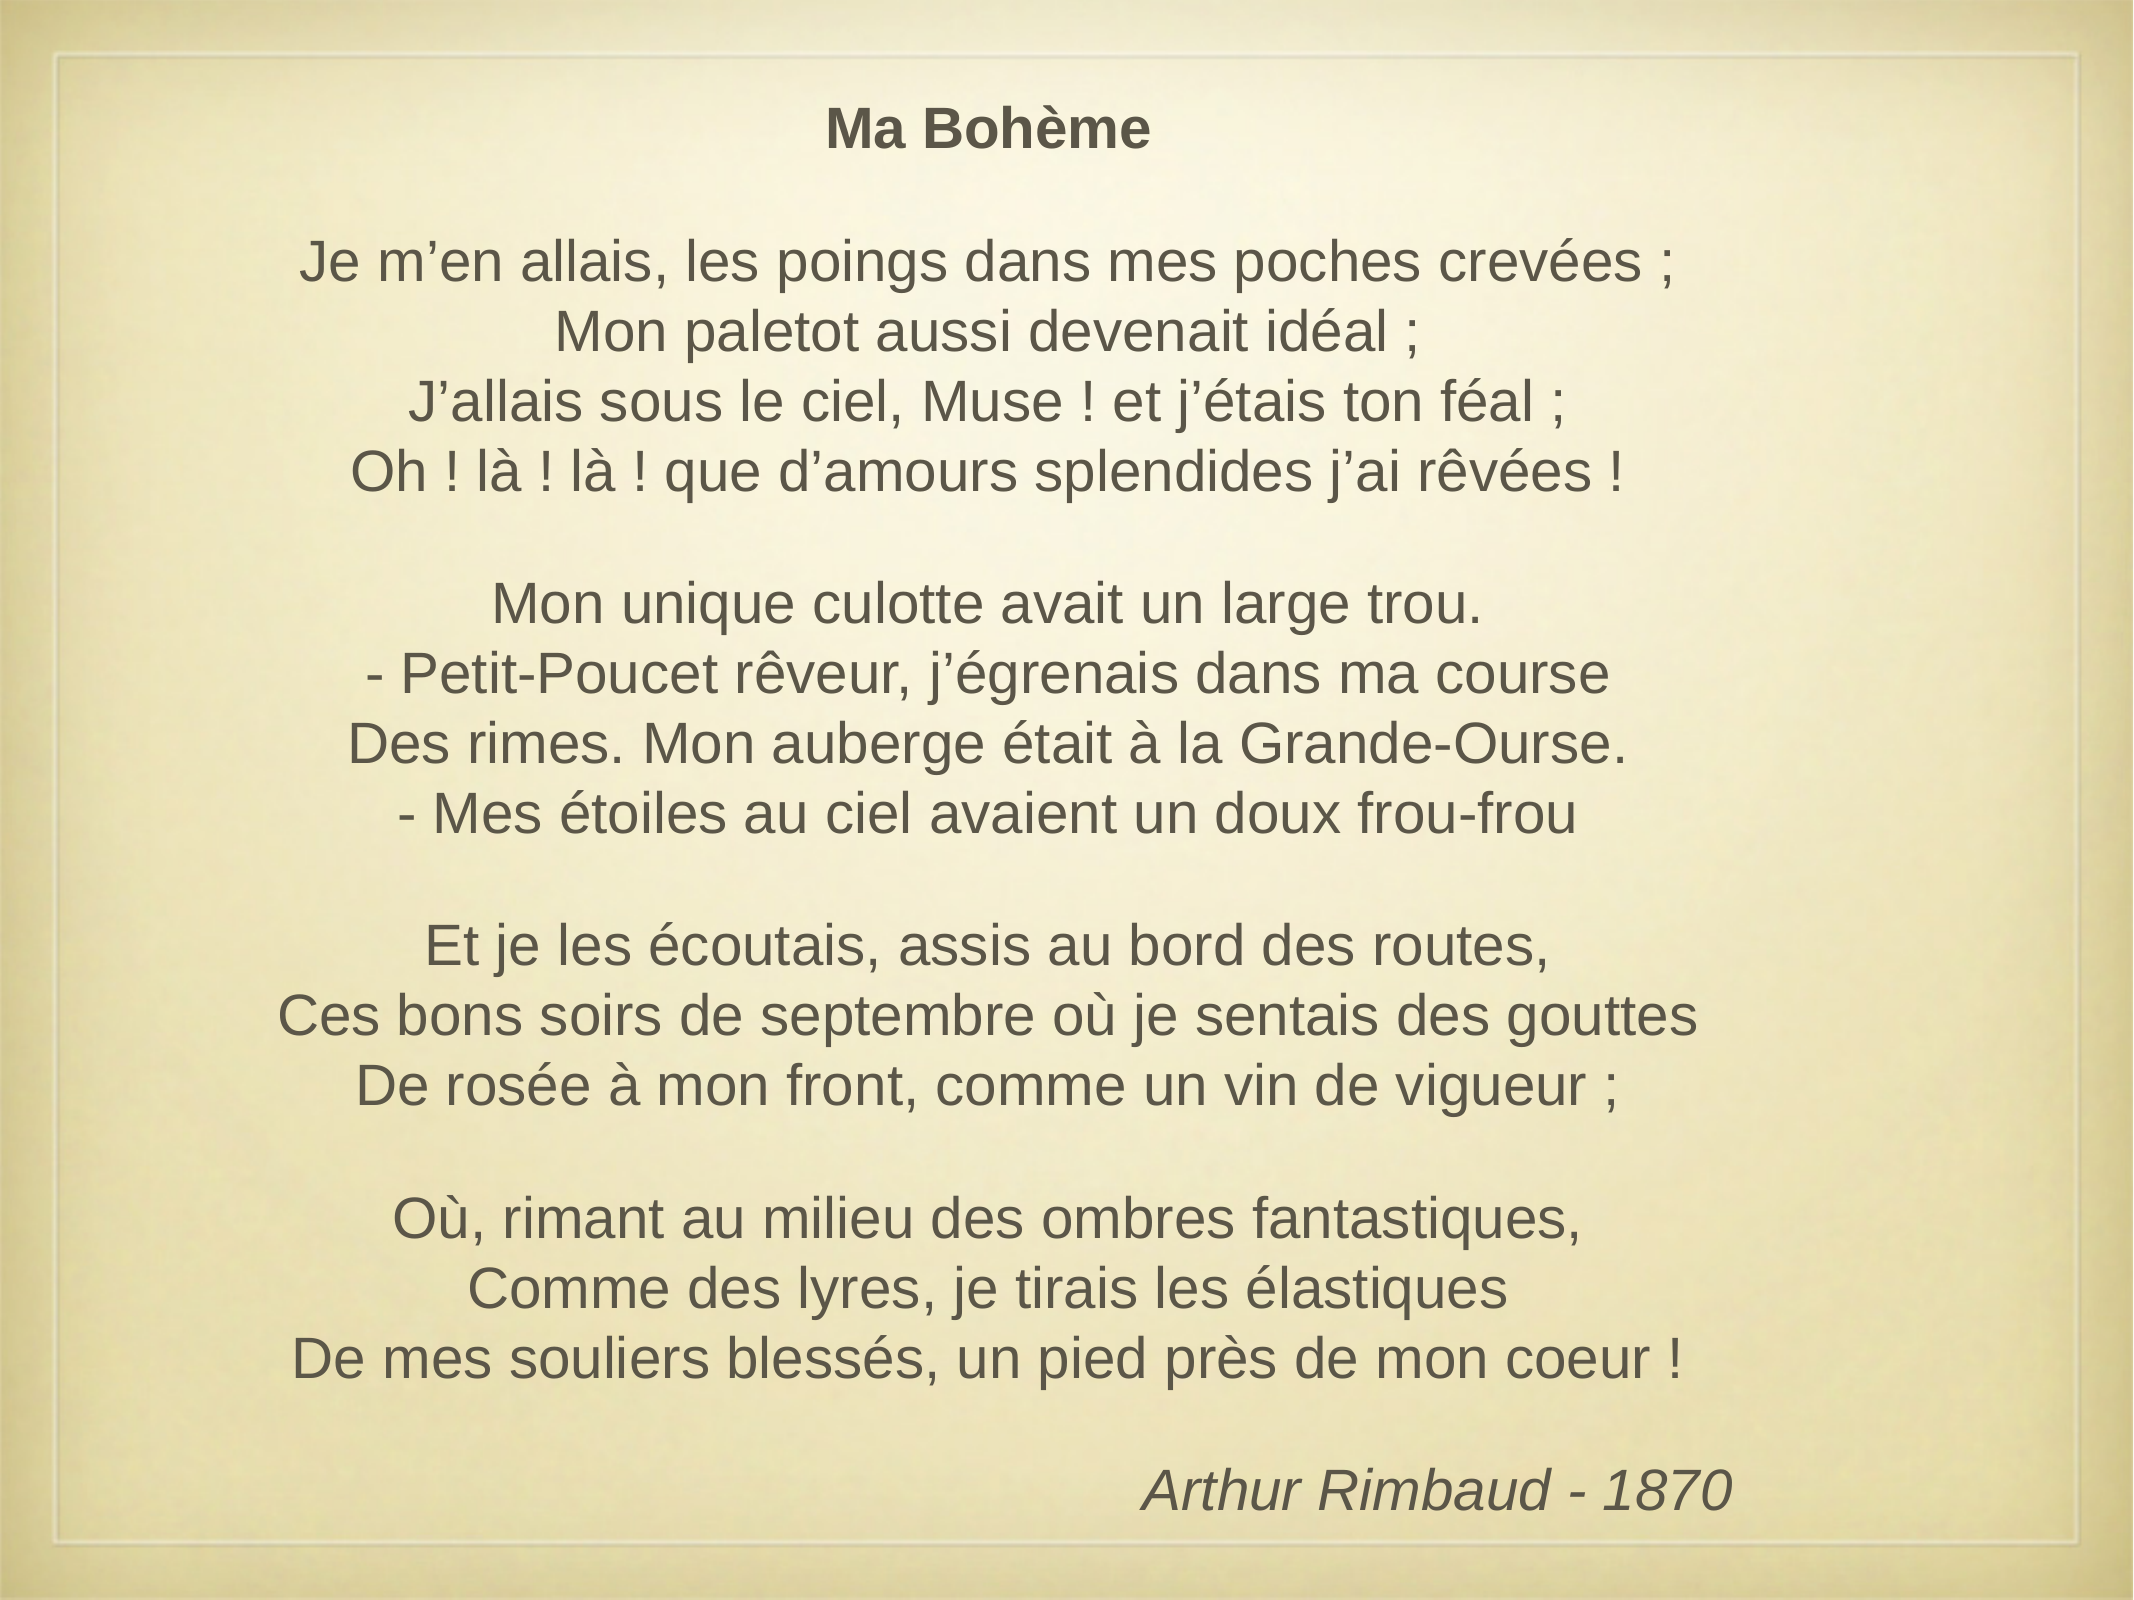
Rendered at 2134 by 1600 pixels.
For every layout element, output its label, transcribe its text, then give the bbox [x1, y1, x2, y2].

list Ma Bohème Je m’en allais, les poings dans mes poches crevées ; Mon paletot aussi devenait idéal ; J’allais sous le ciel, Muse ! et j’étais ton féal ; Oh ! là ! là ! que d’amours splendides j’ai rêvées ! Mon unique culotte avait un large trou. - Petit-Poucet rêveur, j’égrenais dans ma course Des rimes. Mon auberge était à la Grande-Ourse. - Mes étoiles au ciel avaient un doux frou-frou Et je les écoutais, assis au bord des routes, Ces bons soirs de septembre où je sentais des gouttes De rosée à mon front, comme un vin de vigueur ; Où, rimant au milieu des ombres fantastiques, Comme des lyres, je tirais les élastiques De mes souliers blessés, un pied près de mon coeur ! Arthur Rimbaud - 1870 [235, 81, 1742, 1531]
picture [0, 0, 2134, 1600]
